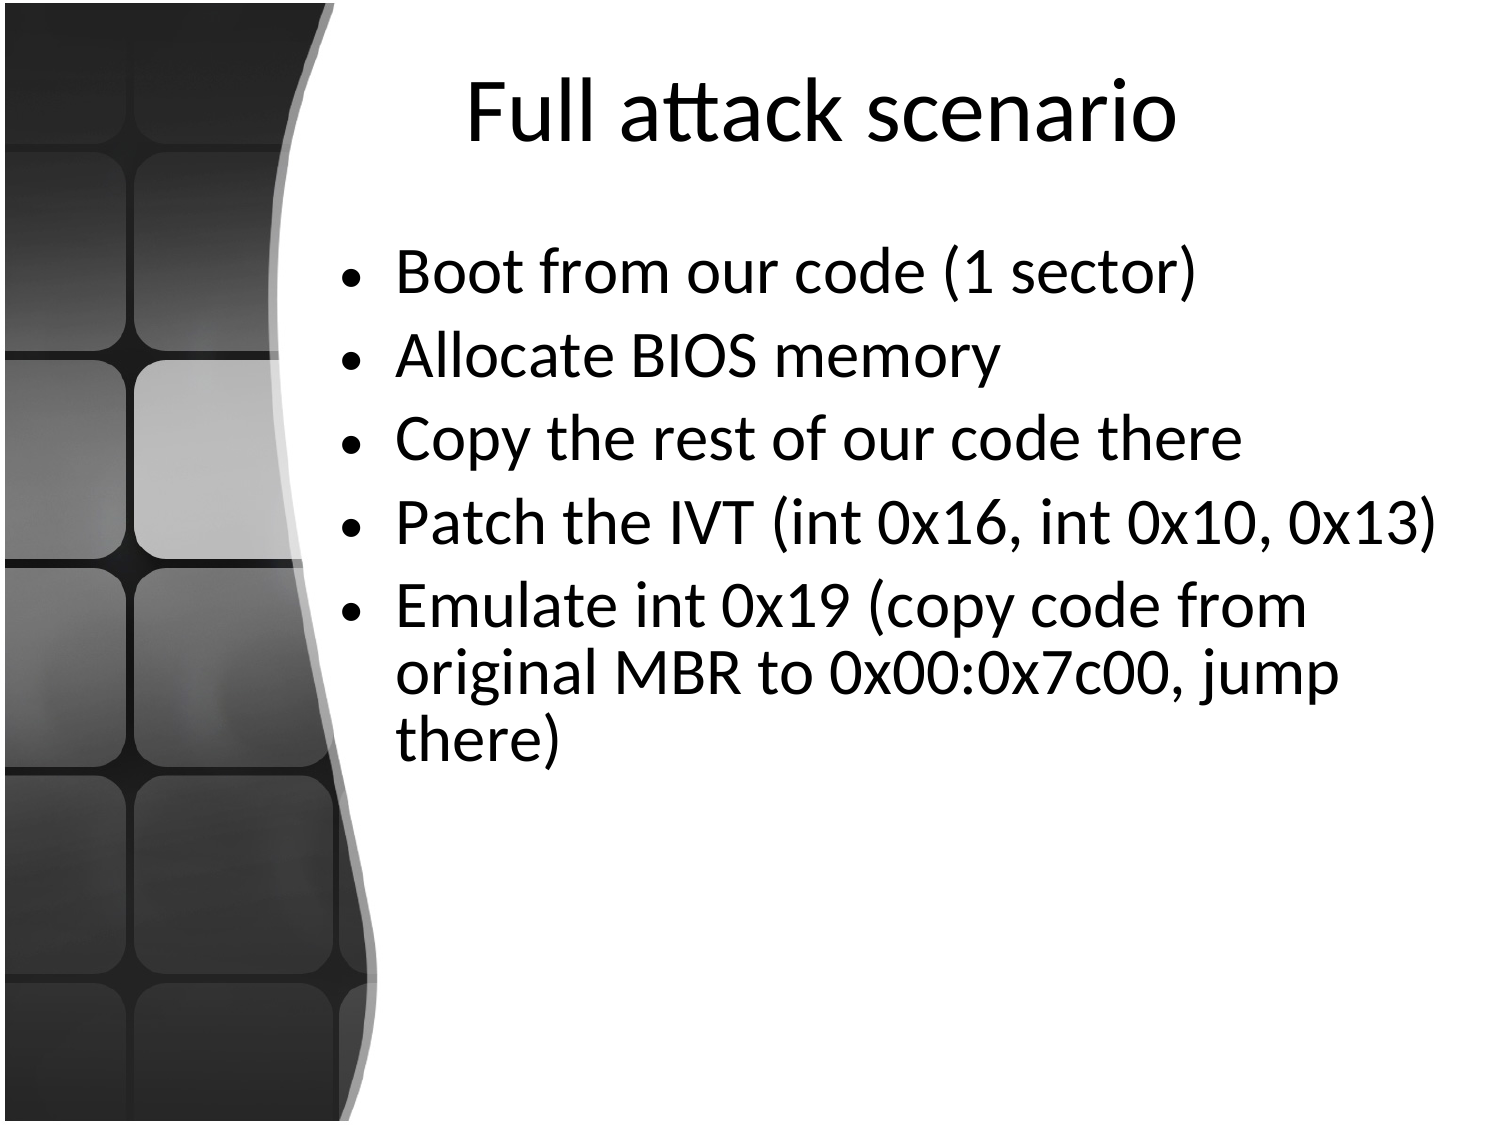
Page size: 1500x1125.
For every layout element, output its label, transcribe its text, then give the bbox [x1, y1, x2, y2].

title Full attack scenario [147, 0, 1498, 237]
list Boot from our code (1 sector) Allocate BIOS memory Copy the rest of our code there Patch the IVT (int 0x16, int 0x10, 0x13) Emulate int 0x19 (copy code from original MBR to 0x00:0x7c00, jump there) [324, 236, 1500, 1125]
picture [0, 0, 324, 1125]
